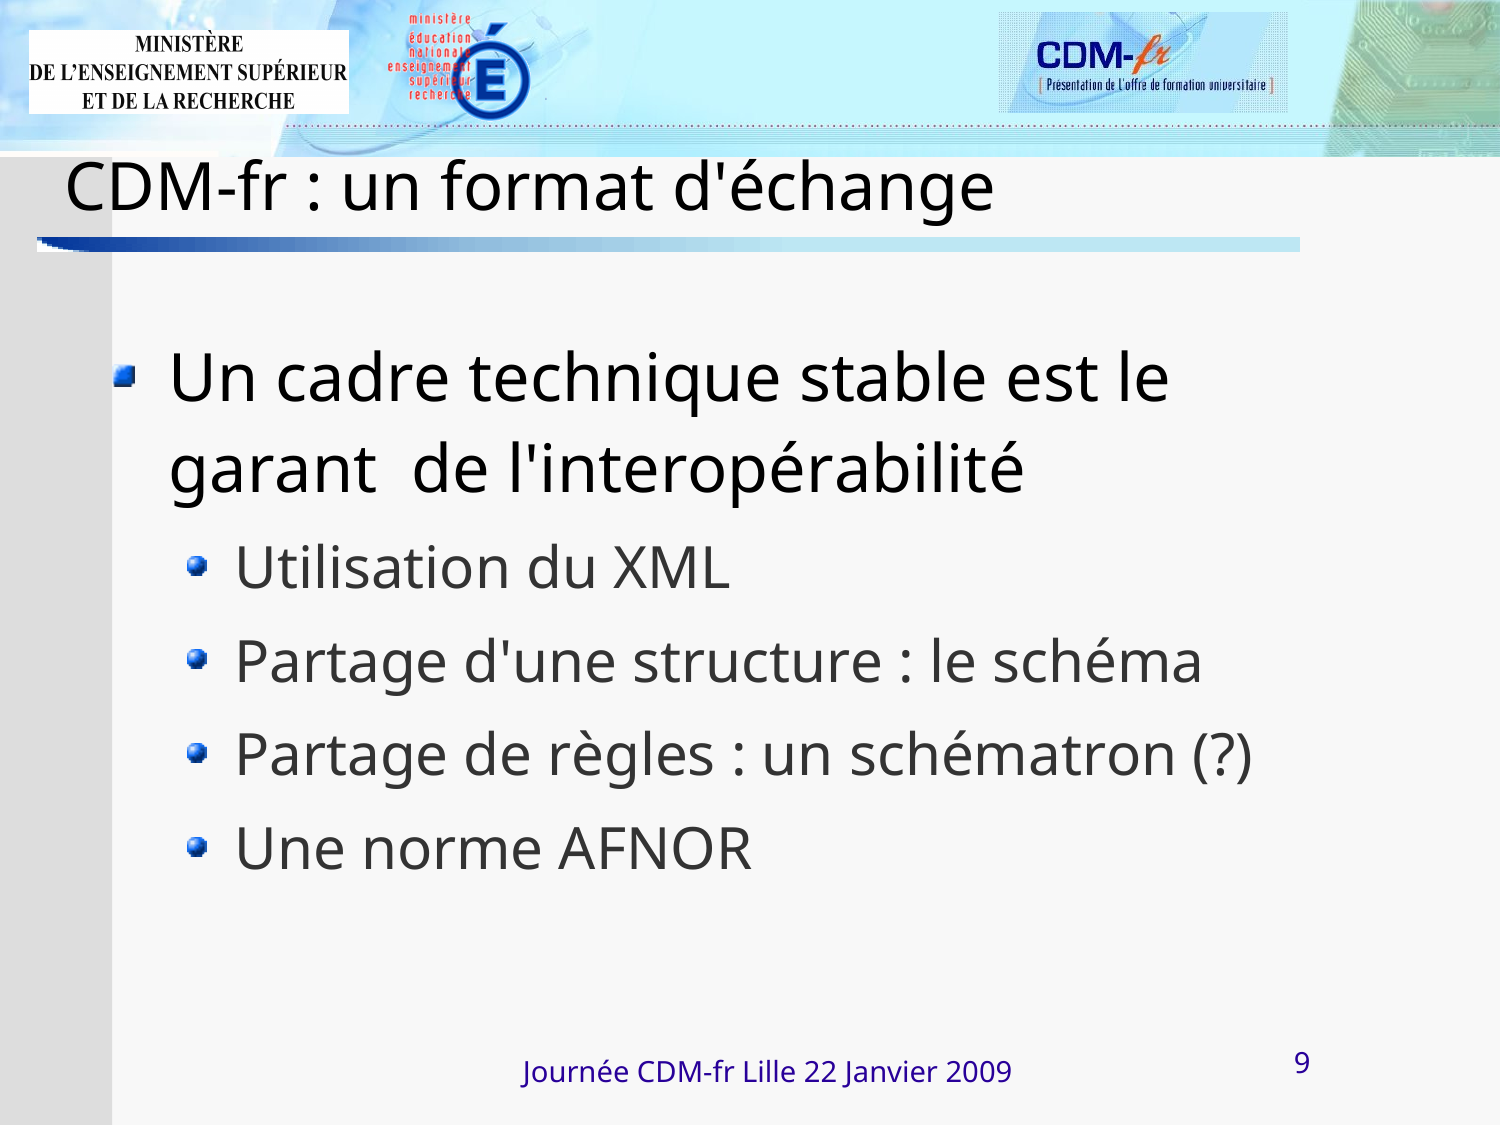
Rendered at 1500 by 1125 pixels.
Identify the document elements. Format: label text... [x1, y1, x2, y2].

picture [0, 0, 1500, 157]
title CDM-fr : un format d'échange [50, 137, 1463, 238]
picture [37, 237, 1300, 252]
list Un cadre technique stable est le garant de l'interopérabilité Utilisation du XML Partage d'une structure : le schéma Partage de règles : un schématron (?) Une norme AFNOR [112, 329, 1388, 989]
